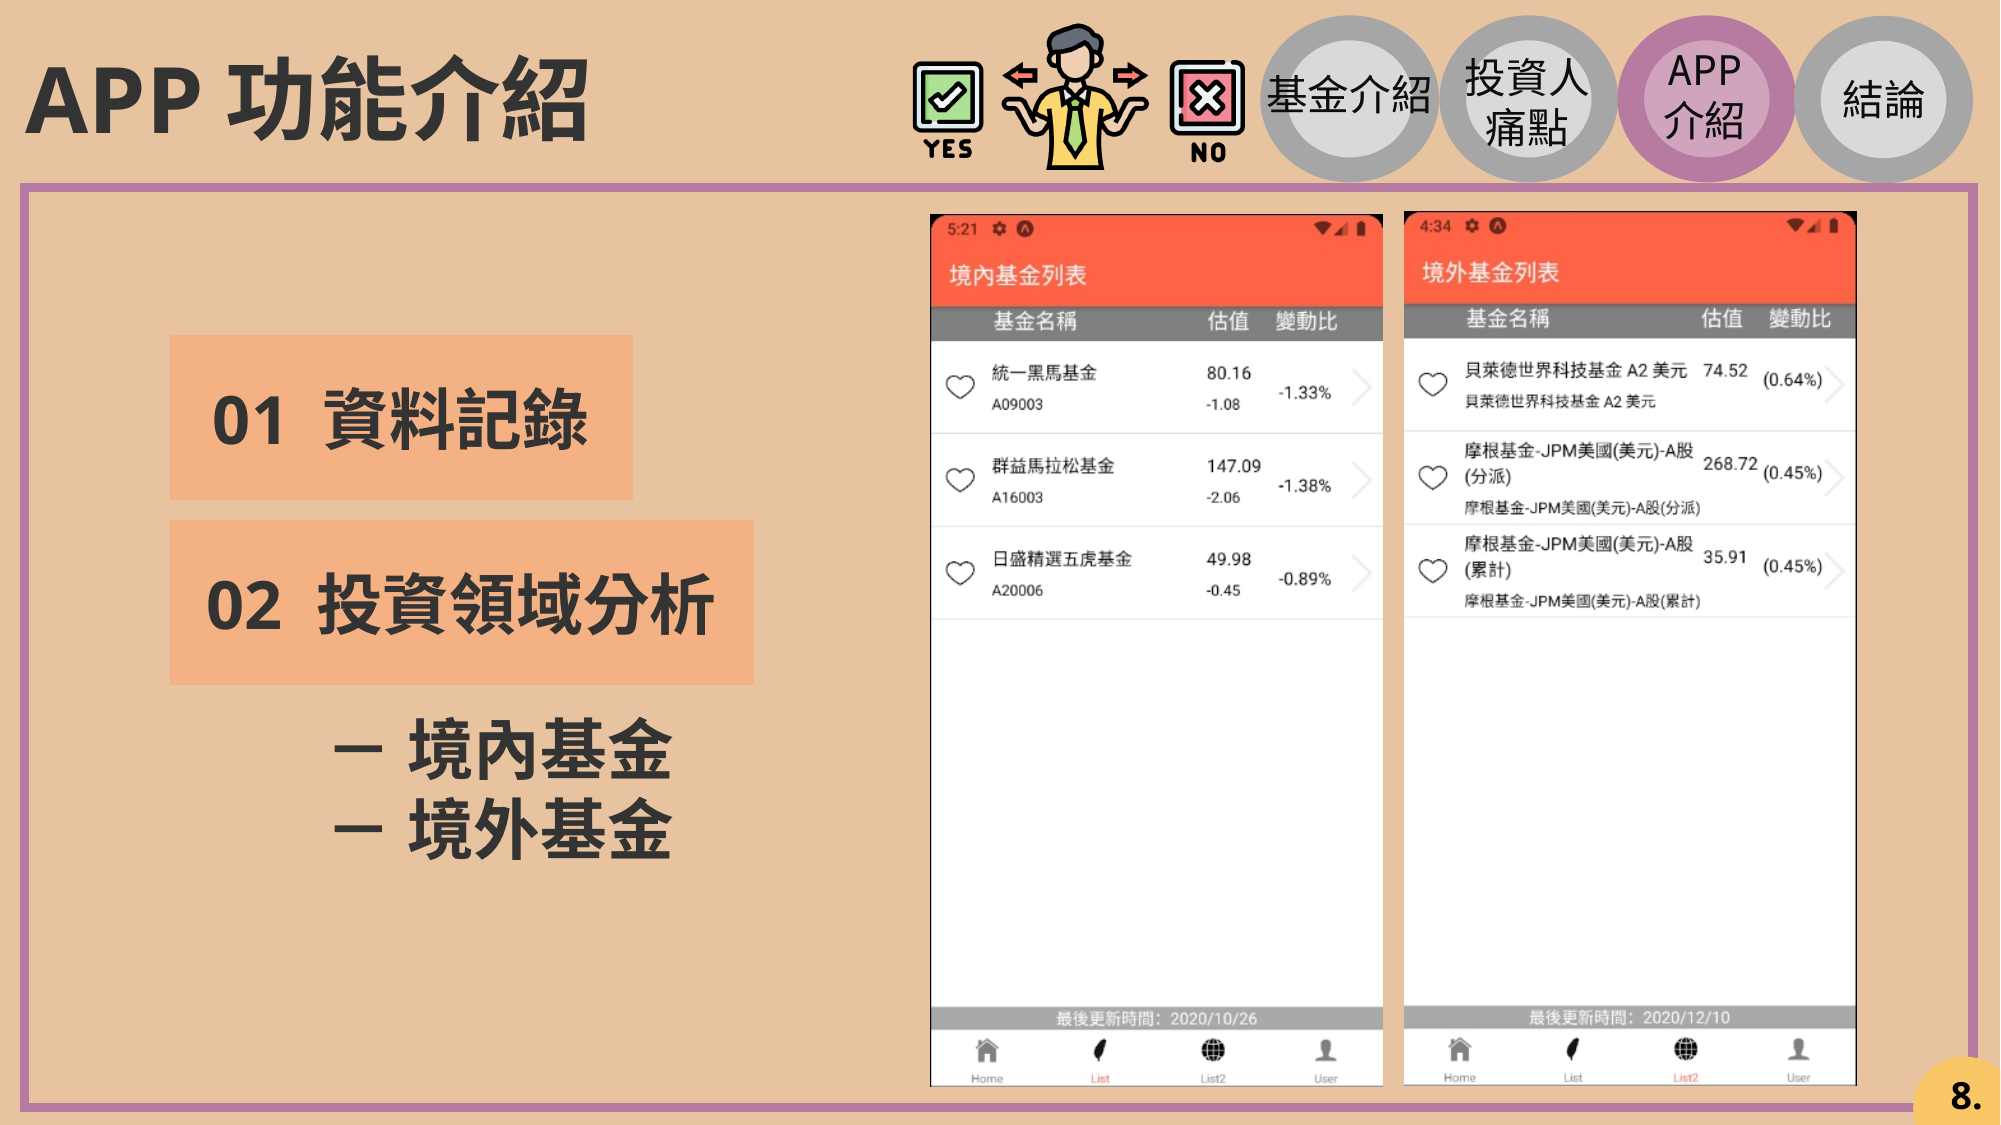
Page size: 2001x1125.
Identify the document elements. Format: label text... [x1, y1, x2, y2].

picture [1404, 211, 1857, 1087]
text_box 01 資料記錄 [170, 335, 633, 500]
text_box － 境內基金 － 境外基金 [310, 680, 930, 896]
picture [930, 214, 1383, 1087]
text_box APP功能介紹 [0, 34, 619, 161]
text_box 02 投資領域分析 [170, 520, 754, 685]
text_box 8. [1935, 1064, 2000, 1125]
